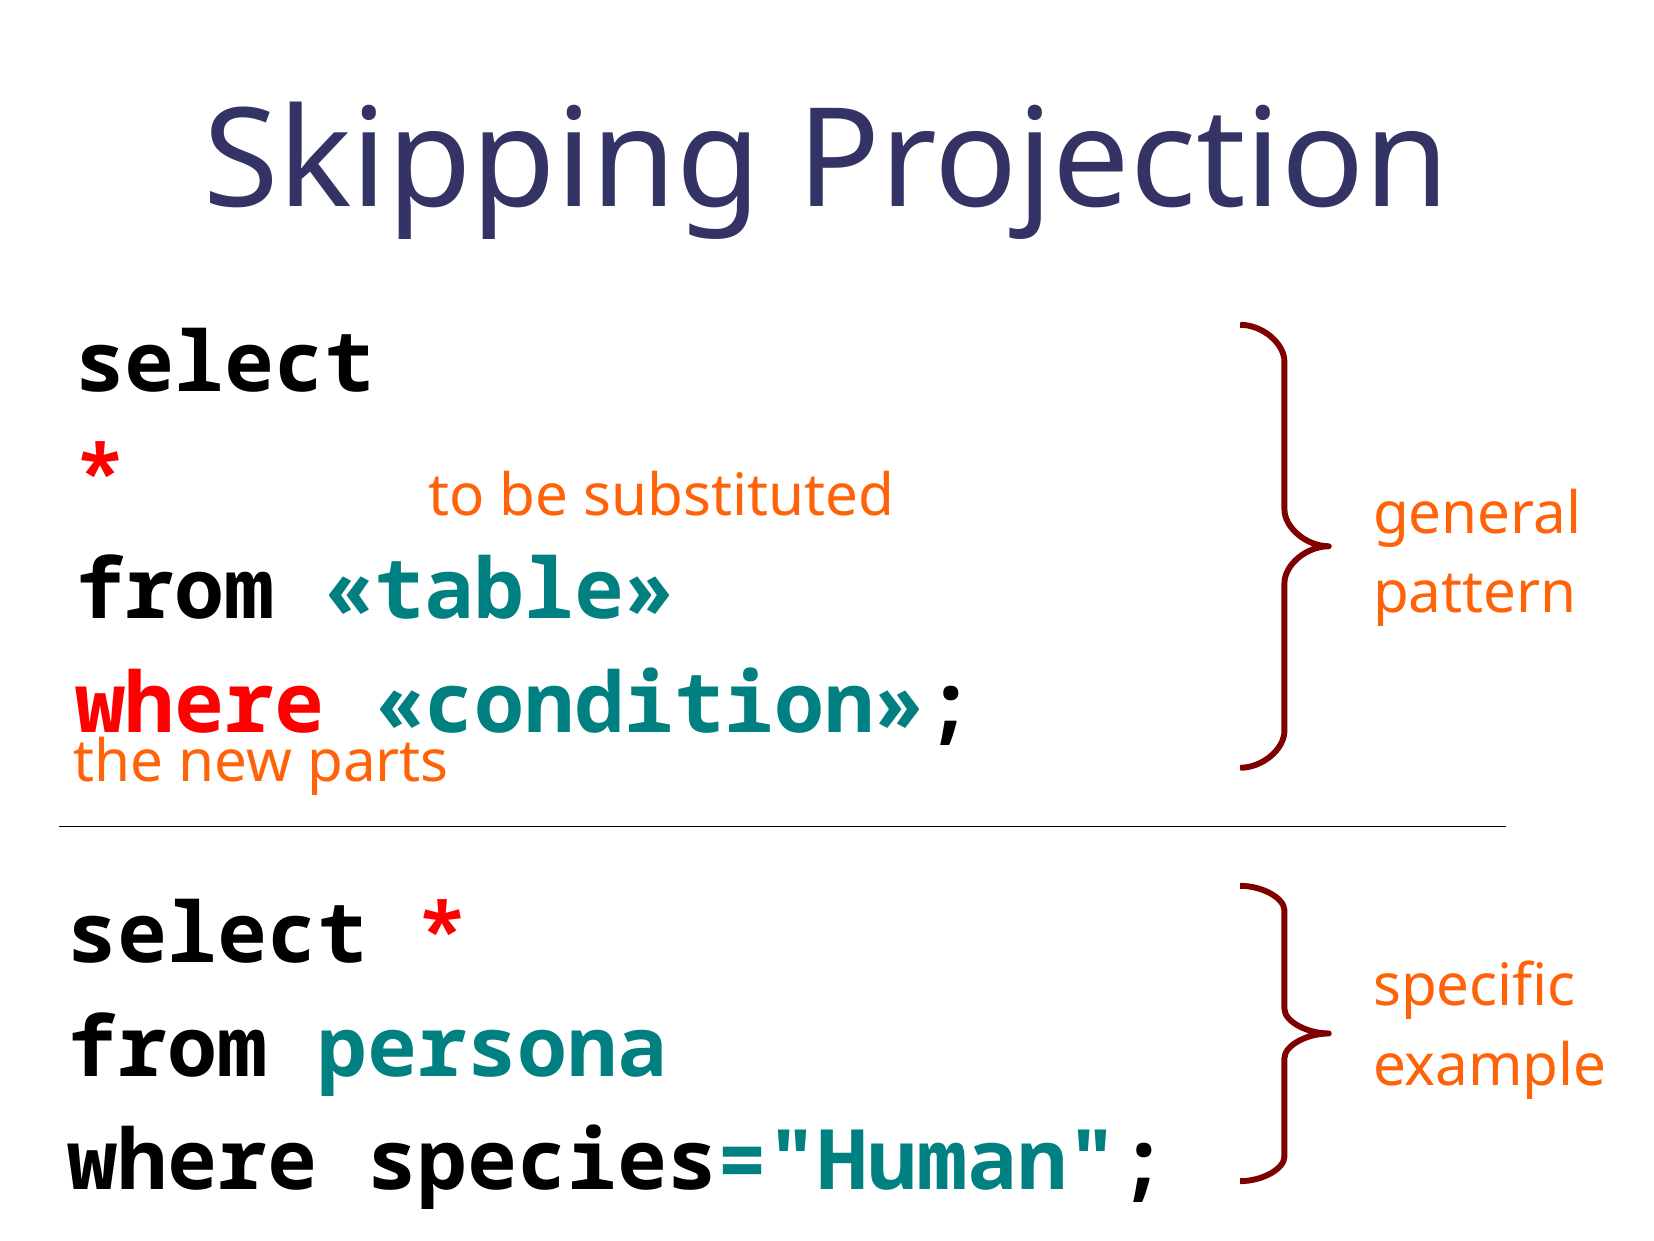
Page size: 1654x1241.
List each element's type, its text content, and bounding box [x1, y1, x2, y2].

text_box the new parts [59, 711, 562, 798]
subtitle select * from «table» where «condition»; [1277, 337, 1560, 722]
text_box to be substituted [413, 445, 1063, 532]
title Skipping Projection [82, 56, 1571, 250]
subtitle select * from «table» where «condition»; [75, 337, 1310, 722]
text_box select * from persona where species="Human"; [67, 899, 1477, 1188]
text_box specific example [1358, 936, 1636, 1093]
text_box general pattern [1358, 463, 1606, 621]
